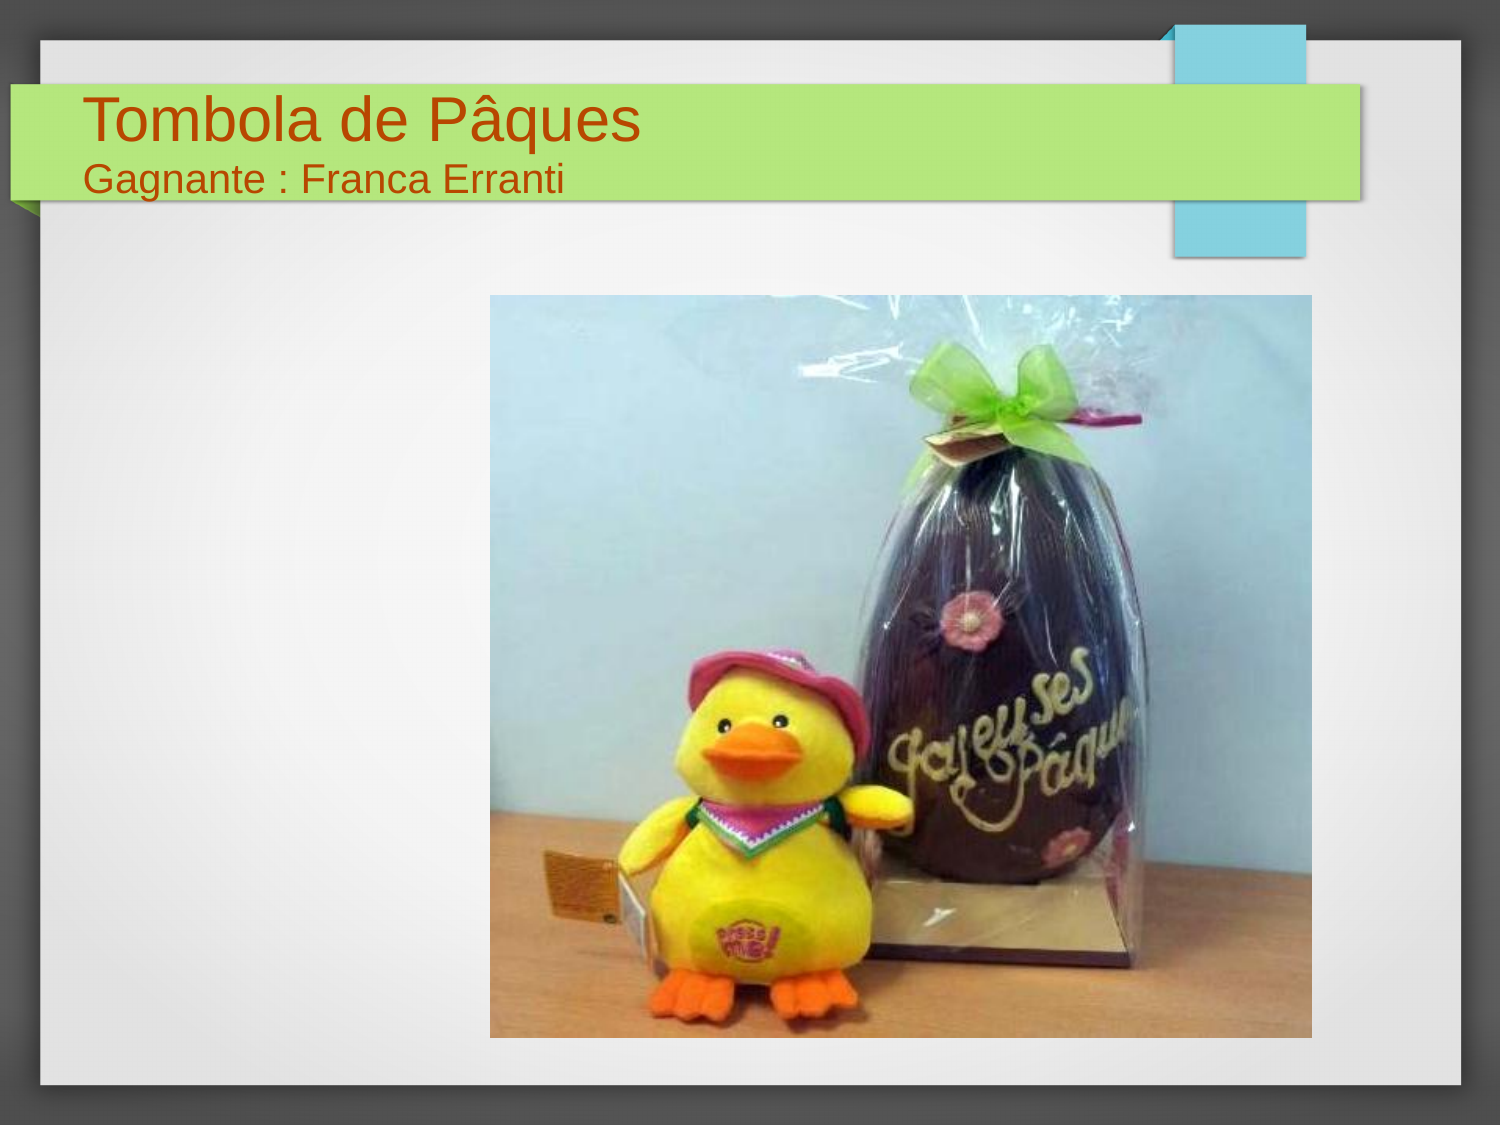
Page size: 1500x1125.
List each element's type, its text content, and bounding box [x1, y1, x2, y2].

picture [0, 0, 1500, 1125]
title Tombola de Pâques Gagnante : Franca Erranti [82, 50, 1489, 237]
